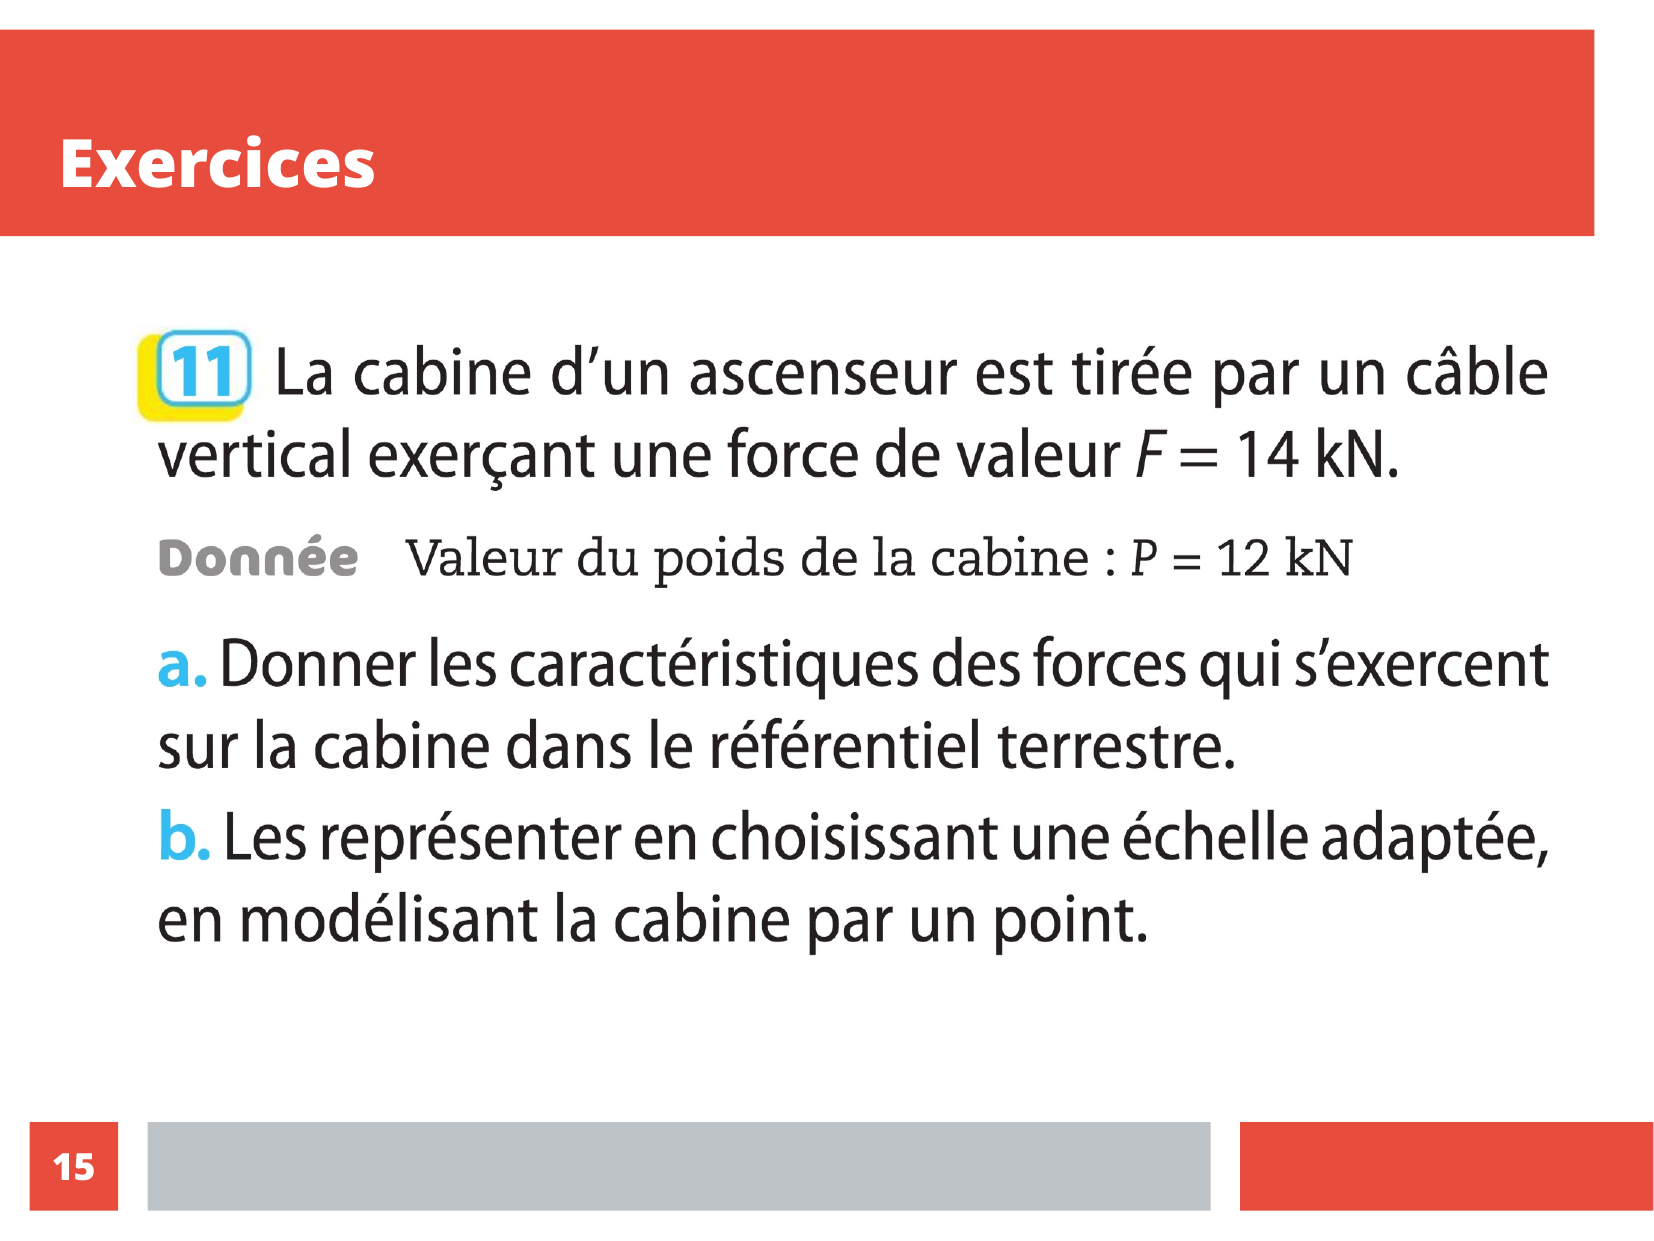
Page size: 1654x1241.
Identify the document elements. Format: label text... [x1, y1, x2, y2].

picture [129, 309, 1607, 1004]
title Exercices [59, 59, 1595, 207]
